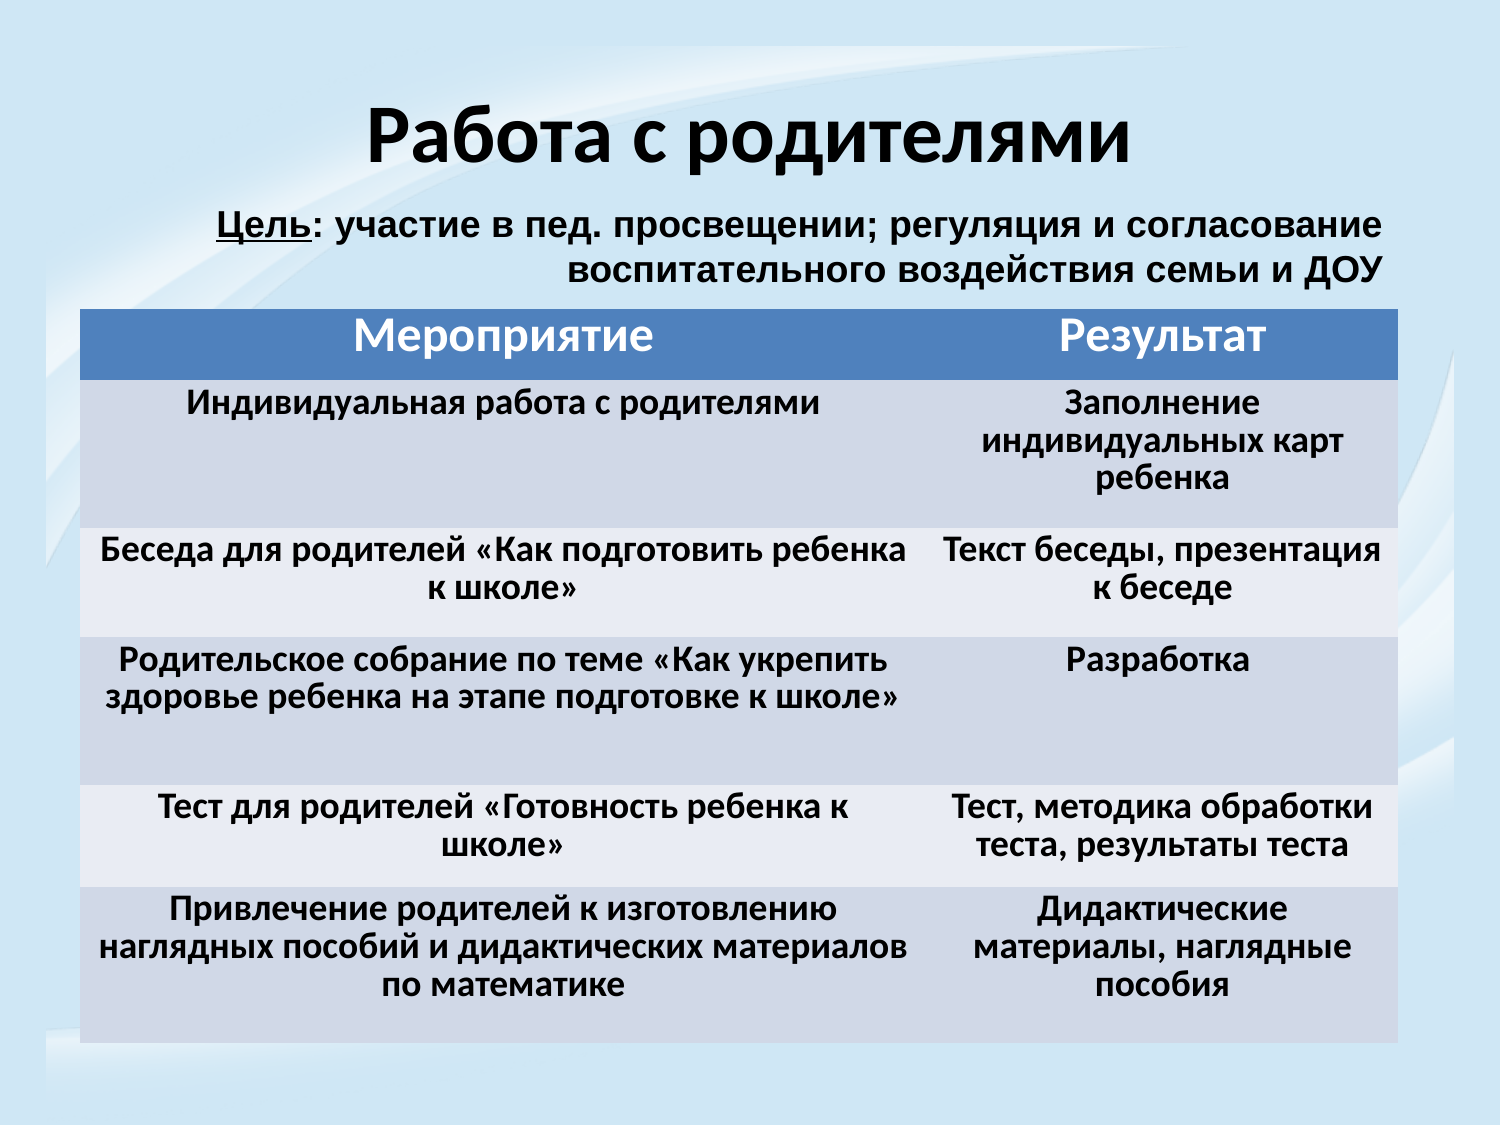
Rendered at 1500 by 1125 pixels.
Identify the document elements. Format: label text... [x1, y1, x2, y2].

table_cell Заполнение индивидуальных карт ребенка [928, 380, 1398, 528]
table_cell Индивидуальная работа с родителями [80, 380, 928, 528]
table_header Результат [928, 309, 1398, 380]
text_box Цель: участие в пед. просвещении; регуляция и согласование воспитательного воздействия семьи и ДОУ [125, 192, 1398, 298]
table_cell Родительское собрание по теме «Как укрепить здоровье ребенка на этапе подготовке к школе» [80, 637, 928, 785]
table_cell Текст беседы, презентация к беседе [928, 528, 1398, 637]
table_cell Разработка [928, 637, 1398, 785]
table_cell Дидактические материалы, наглядные пособия [928, 887, 1398, 1043]
table_cell Тест, методика обработки теста, результаты теста [928, 785, 1398, 887]
text_box Работа с родителями [351, 71, 1149, 187]
table_cell Привлечение родителей к изготовлению наглядных пособий и дидактических материалов по математике [80, 887, 928, 1043]
picture [46, 46, 1454, 1125]
table_header Мероприятие [80, 309, 928, 380]
table_cell Беседа для родителей «Как подготовить ребенка к школе» [80, 528, 928, 637]
table_cell Тест для родителей «Готовность ребенка к школе» [80, 785, 928, 887]
